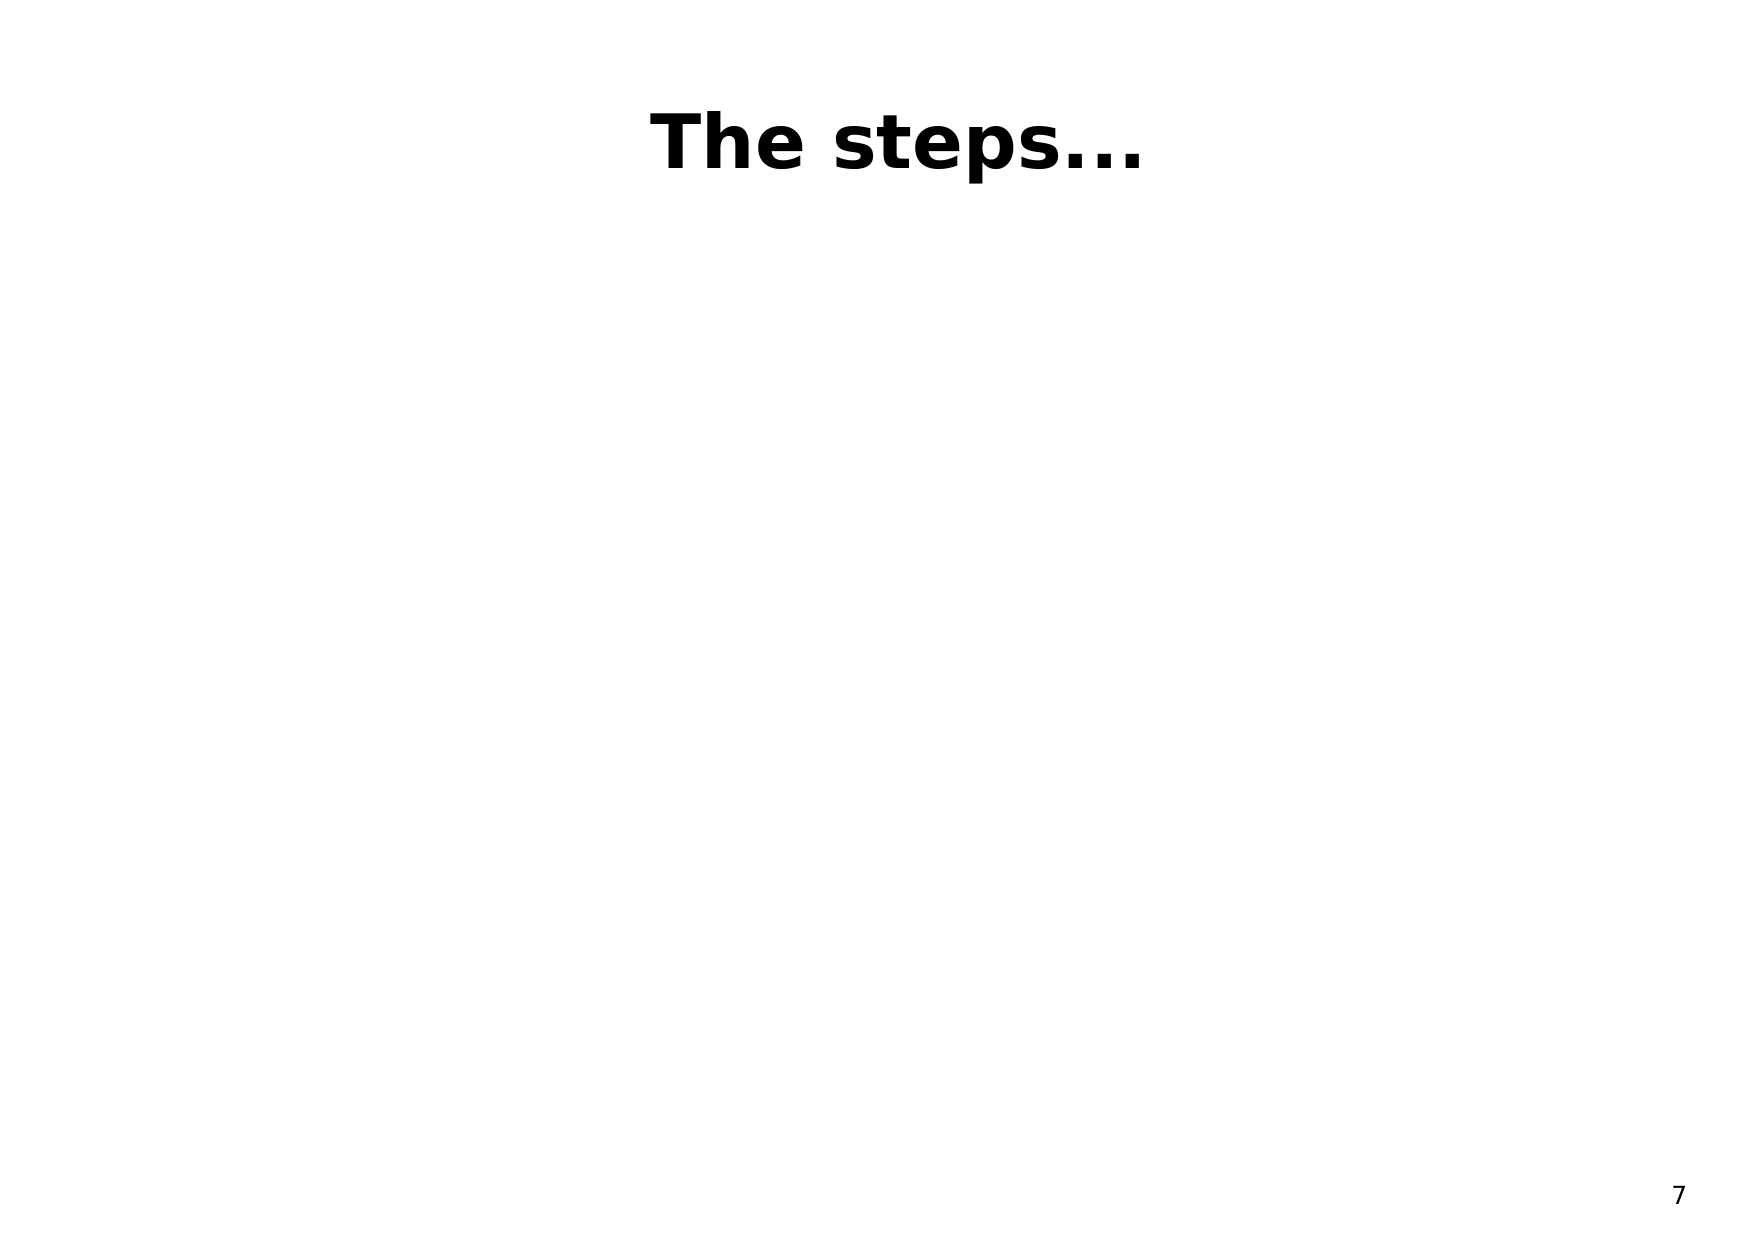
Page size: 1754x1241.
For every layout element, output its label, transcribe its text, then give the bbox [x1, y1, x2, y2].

title The steps... [59, 34, 1713, 242]
